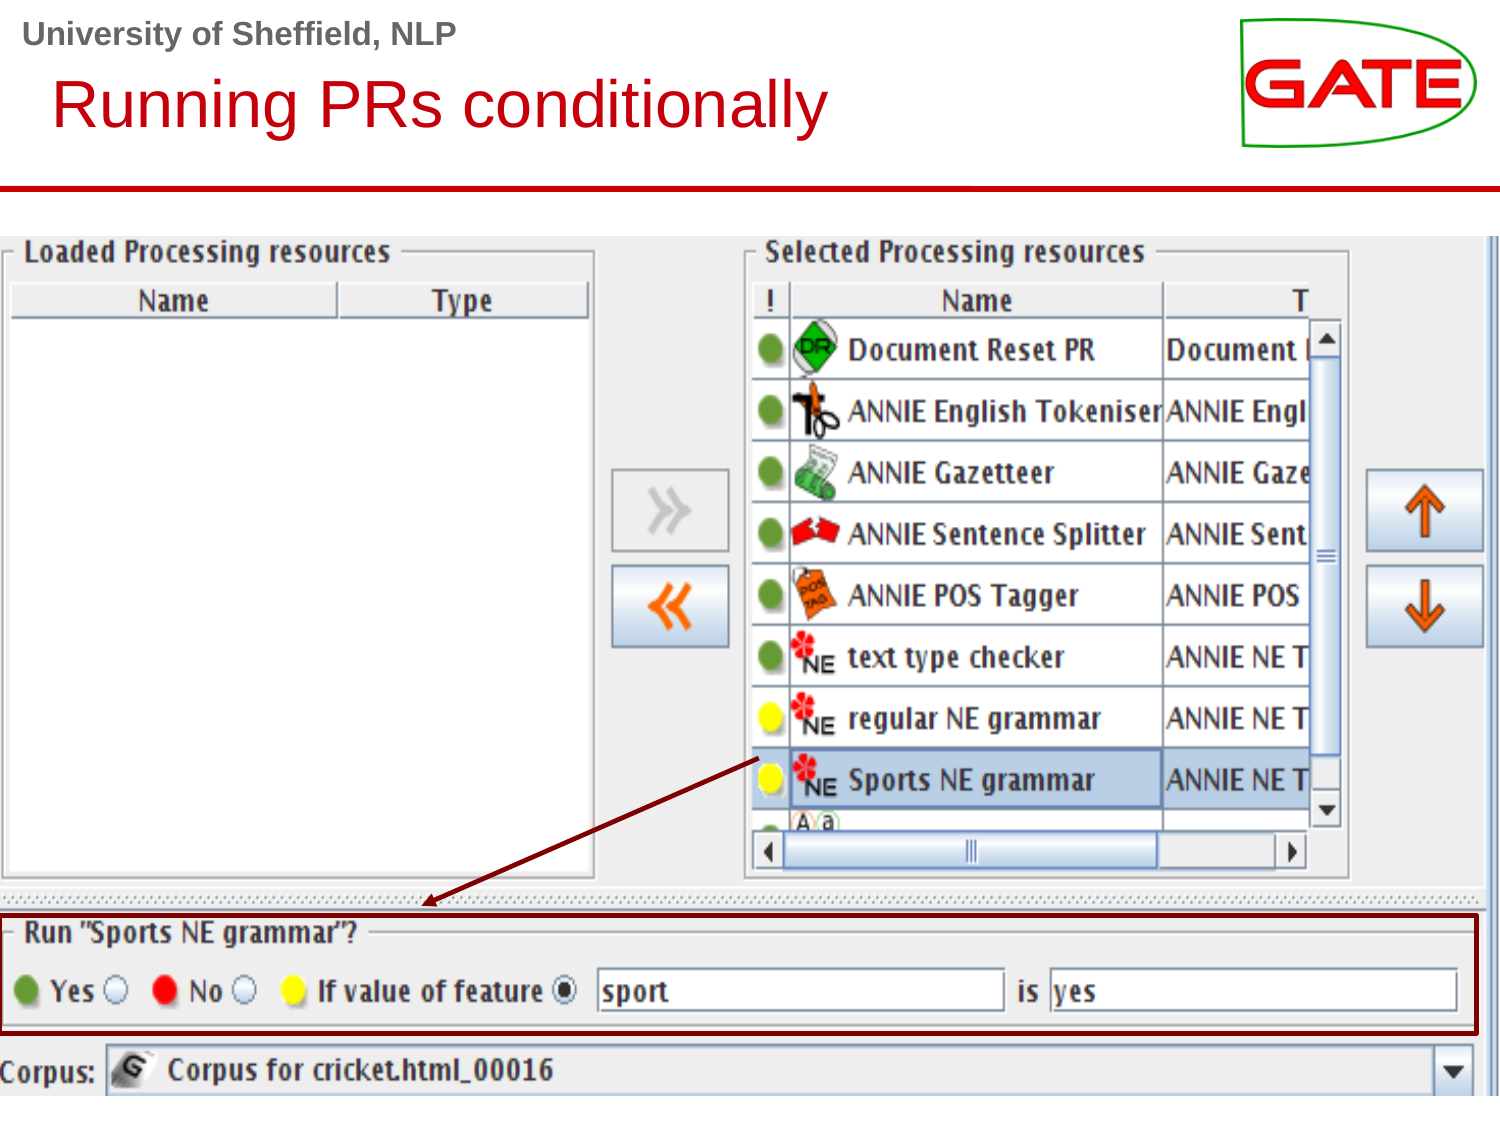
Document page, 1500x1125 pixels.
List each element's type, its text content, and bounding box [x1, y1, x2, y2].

picture [2, 918, 1474, 1031]
picture [0, 236, 1500, 1096]
title Running PRs conditionally [36, 0, 1418, 207]
picture [1418, 18, 1477, 148]
